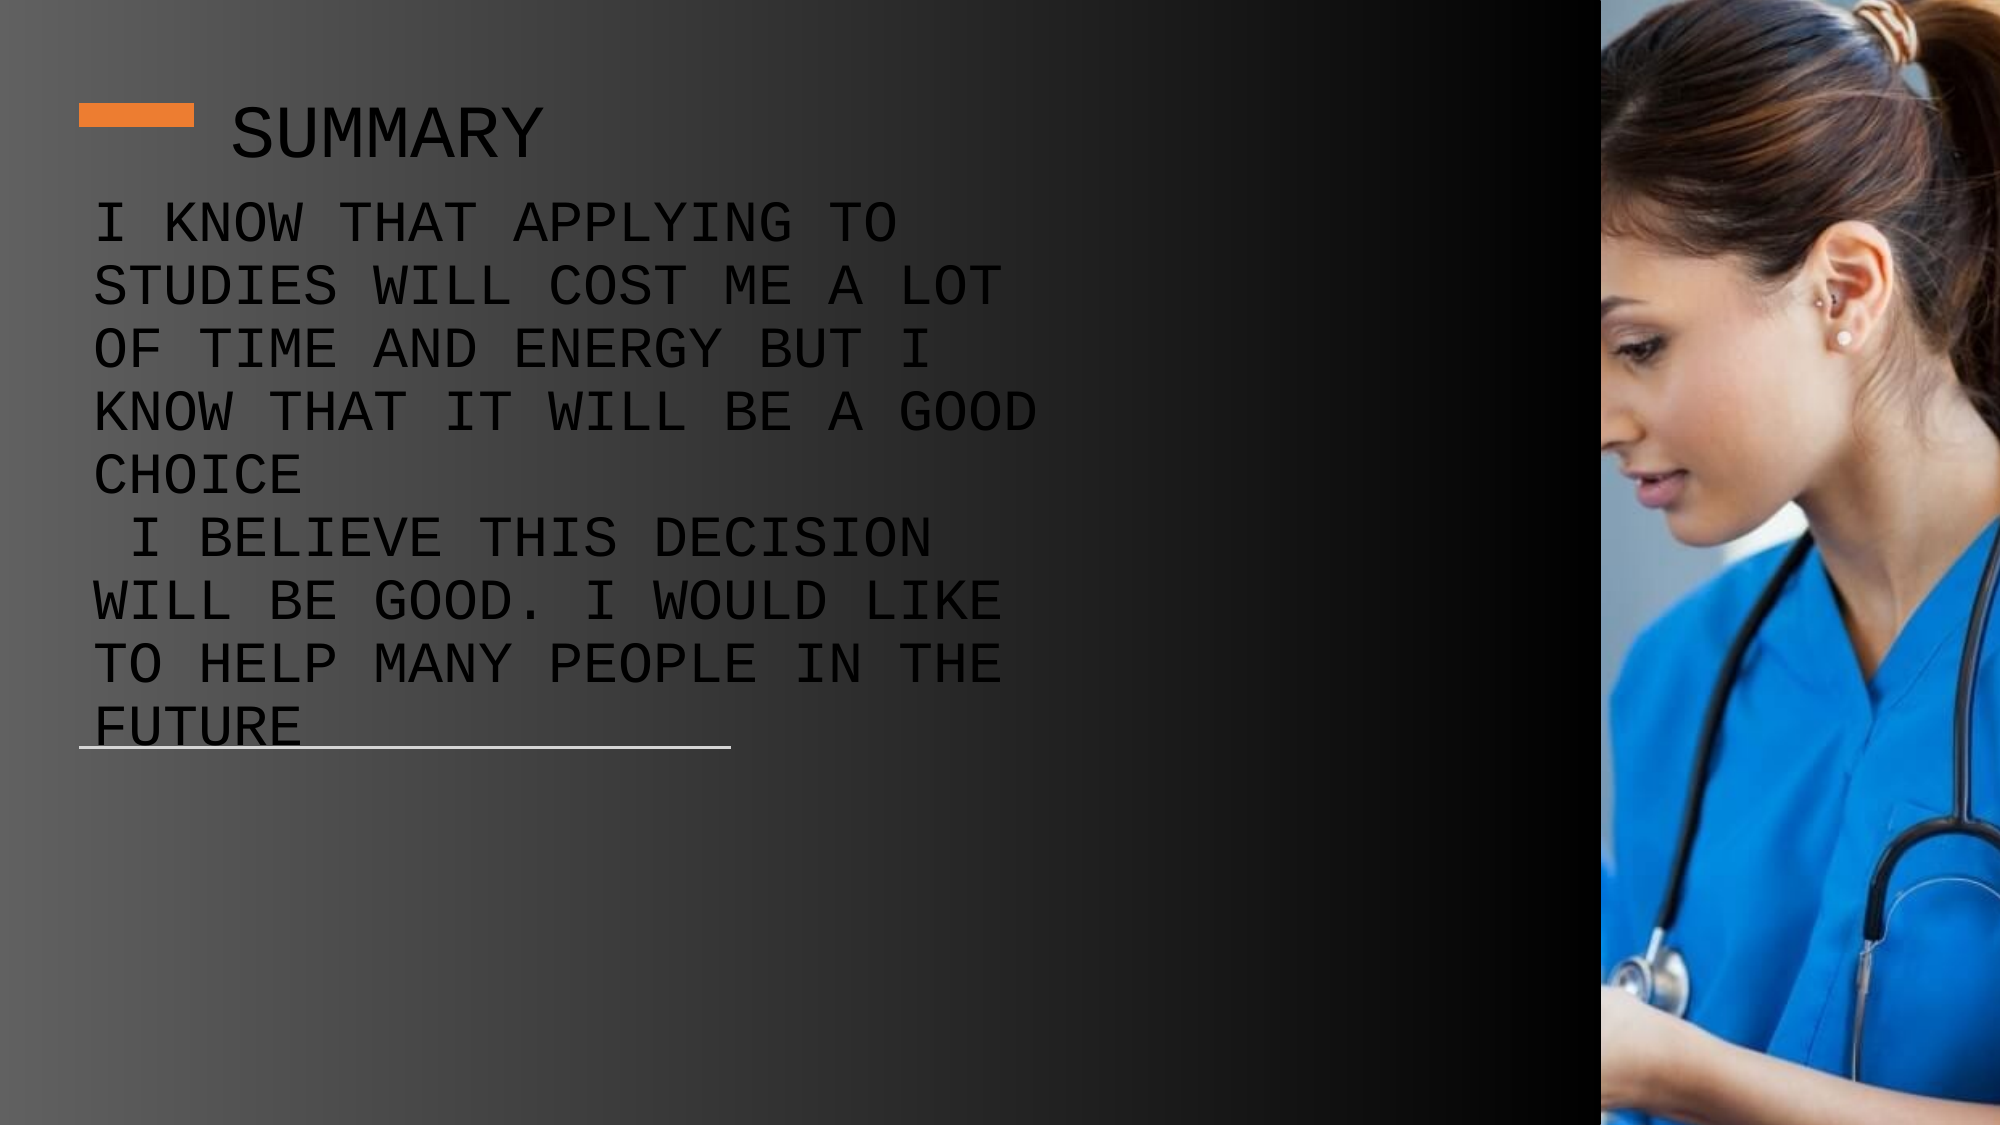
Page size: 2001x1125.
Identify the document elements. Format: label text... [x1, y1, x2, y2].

subtitle SUMMARY [215, 85, 876, 284]
picture [1601, 0, 2000, 1125]
text_box [0, 0, 1601, 1125]
title I KNOW THAT APPLYING TO STUDIES WILL COST ME A LOT OF TIME AND ENERGY BUT I KNOW THAT IT WILL BE A GOOD CHOICE I BELIEVE THIS DECISION WILL BE GOOD. I WOULD LIKE TO HELP MANY PEOPLE IN THE FUTURE [78, 184, 1069, 830]
